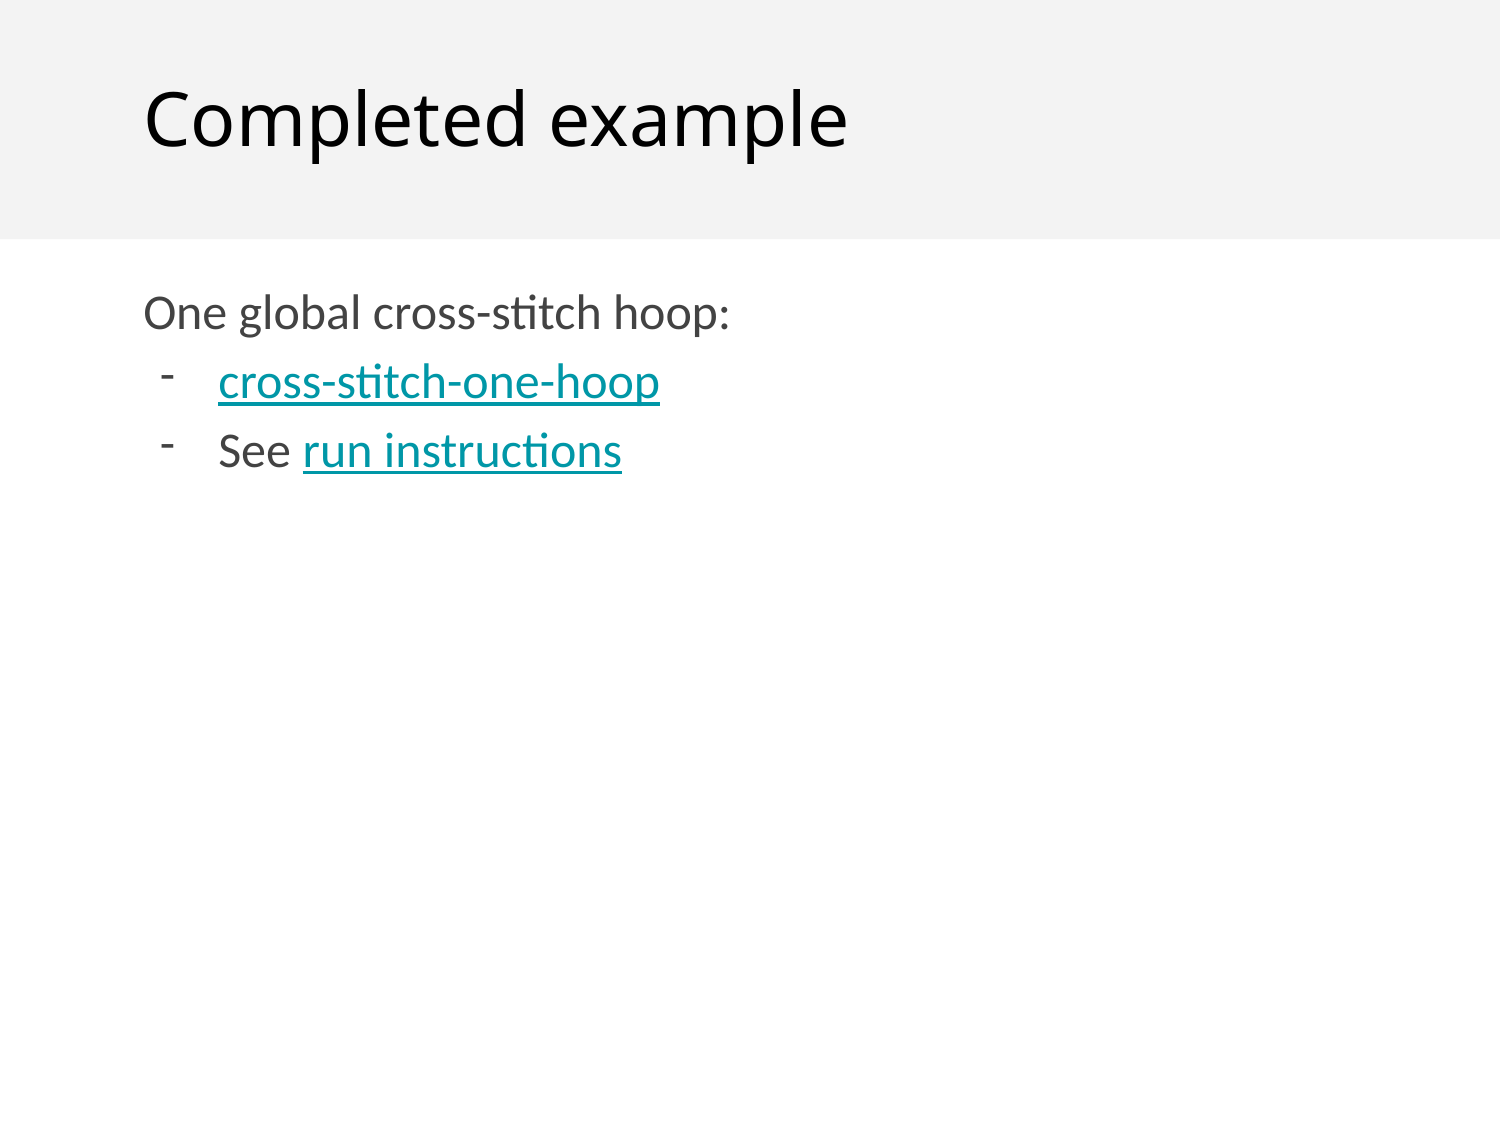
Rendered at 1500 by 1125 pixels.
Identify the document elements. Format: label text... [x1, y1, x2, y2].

title Completed example [128, 56, 1372, 183]
list One global cross-stitch hoop: cross-stitch-one-hoop See run instructions [128, 255, 1372, 1004]
